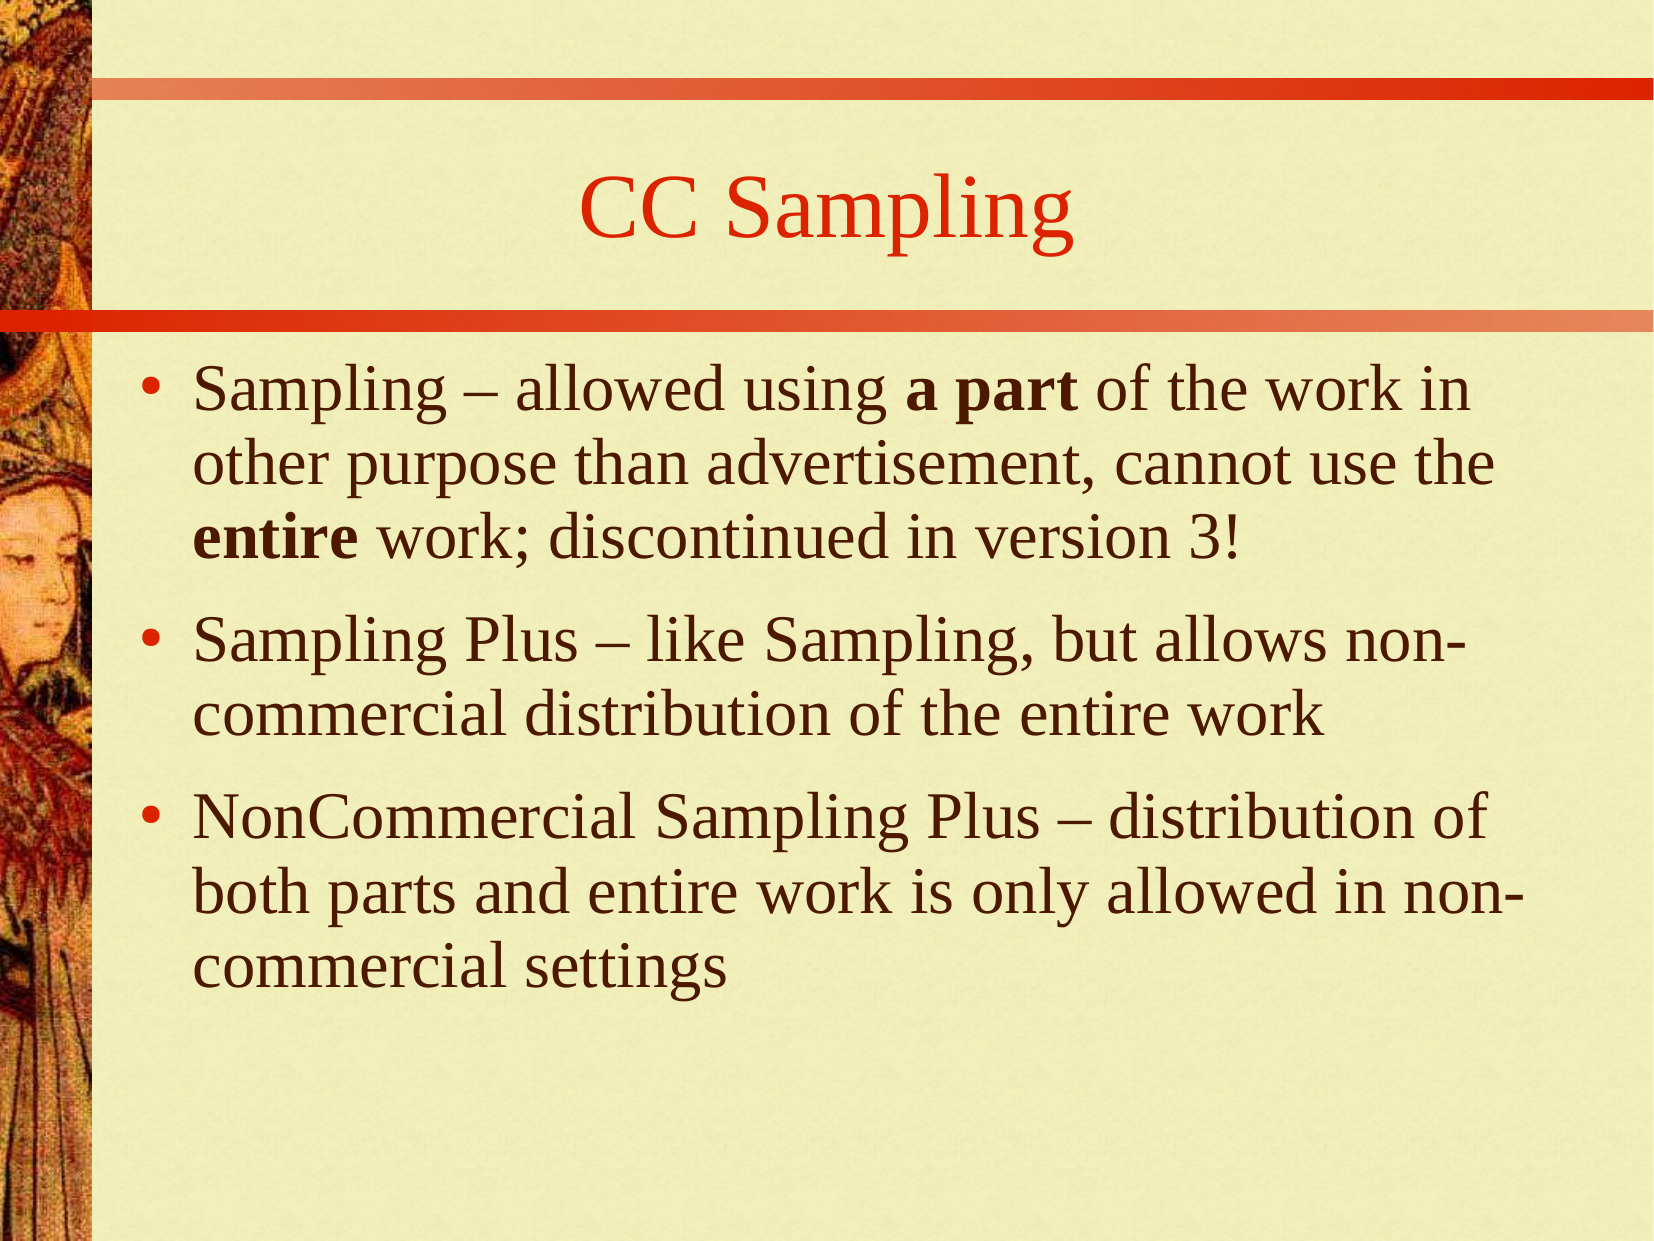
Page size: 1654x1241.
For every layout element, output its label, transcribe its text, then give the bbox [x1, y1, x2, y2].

title CC Sampling [121, 102, 1534, 311]
picture [0, 0, 1654, 310]
picture [0, 332, 1654, 1241]
list Sampling – allowed using a part of the work in other purpose than advertisement, cannot use the entire work; discontinued in version 3! Sampling Plus – like Sampling, but allows non-commercial distribution of the entire work NonCommercial Sampling Plus – distribution of both parts and entire work is only allowed in non-commercial settings [121, 350, 1534, 1132]
